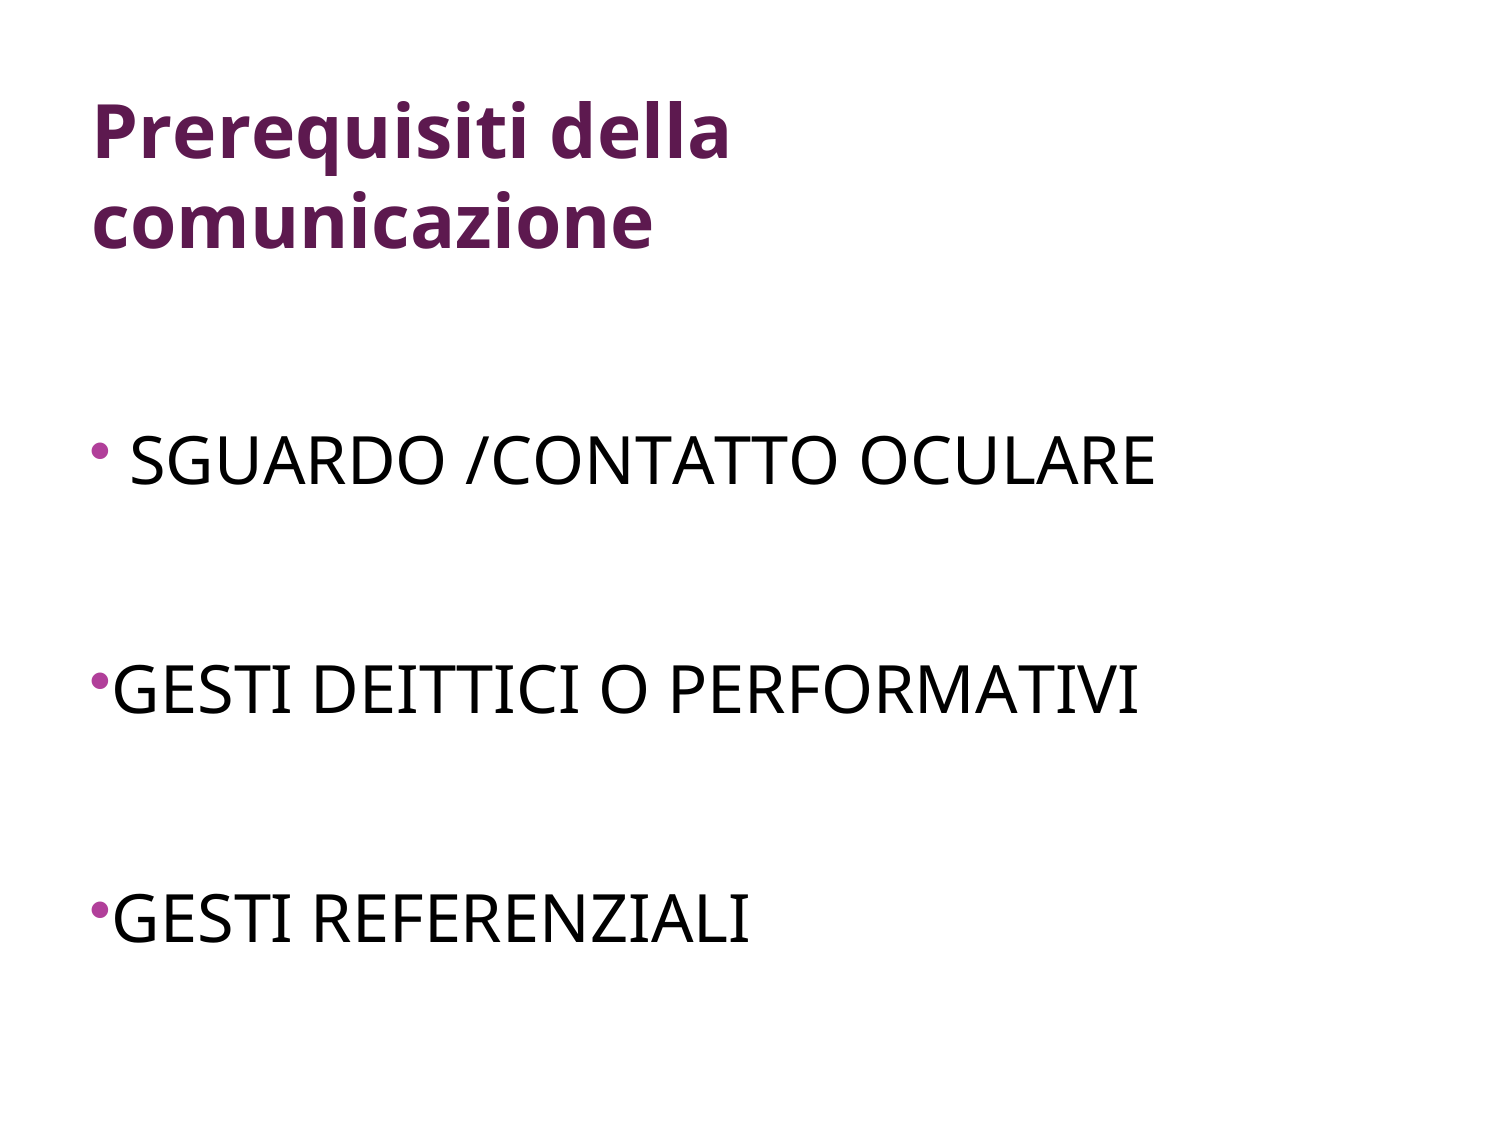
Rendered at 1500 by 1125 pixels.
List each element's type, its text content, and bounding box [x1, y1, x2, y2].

list SGUARDO /CONTATTO OCULARE GESTI DEITTICI O PERFORMATIVI GESTI REFERENZIALI [77, 290, 1265, 1086]
title Prerequisiti della comunicazione [77, 76, 1265, 264]
